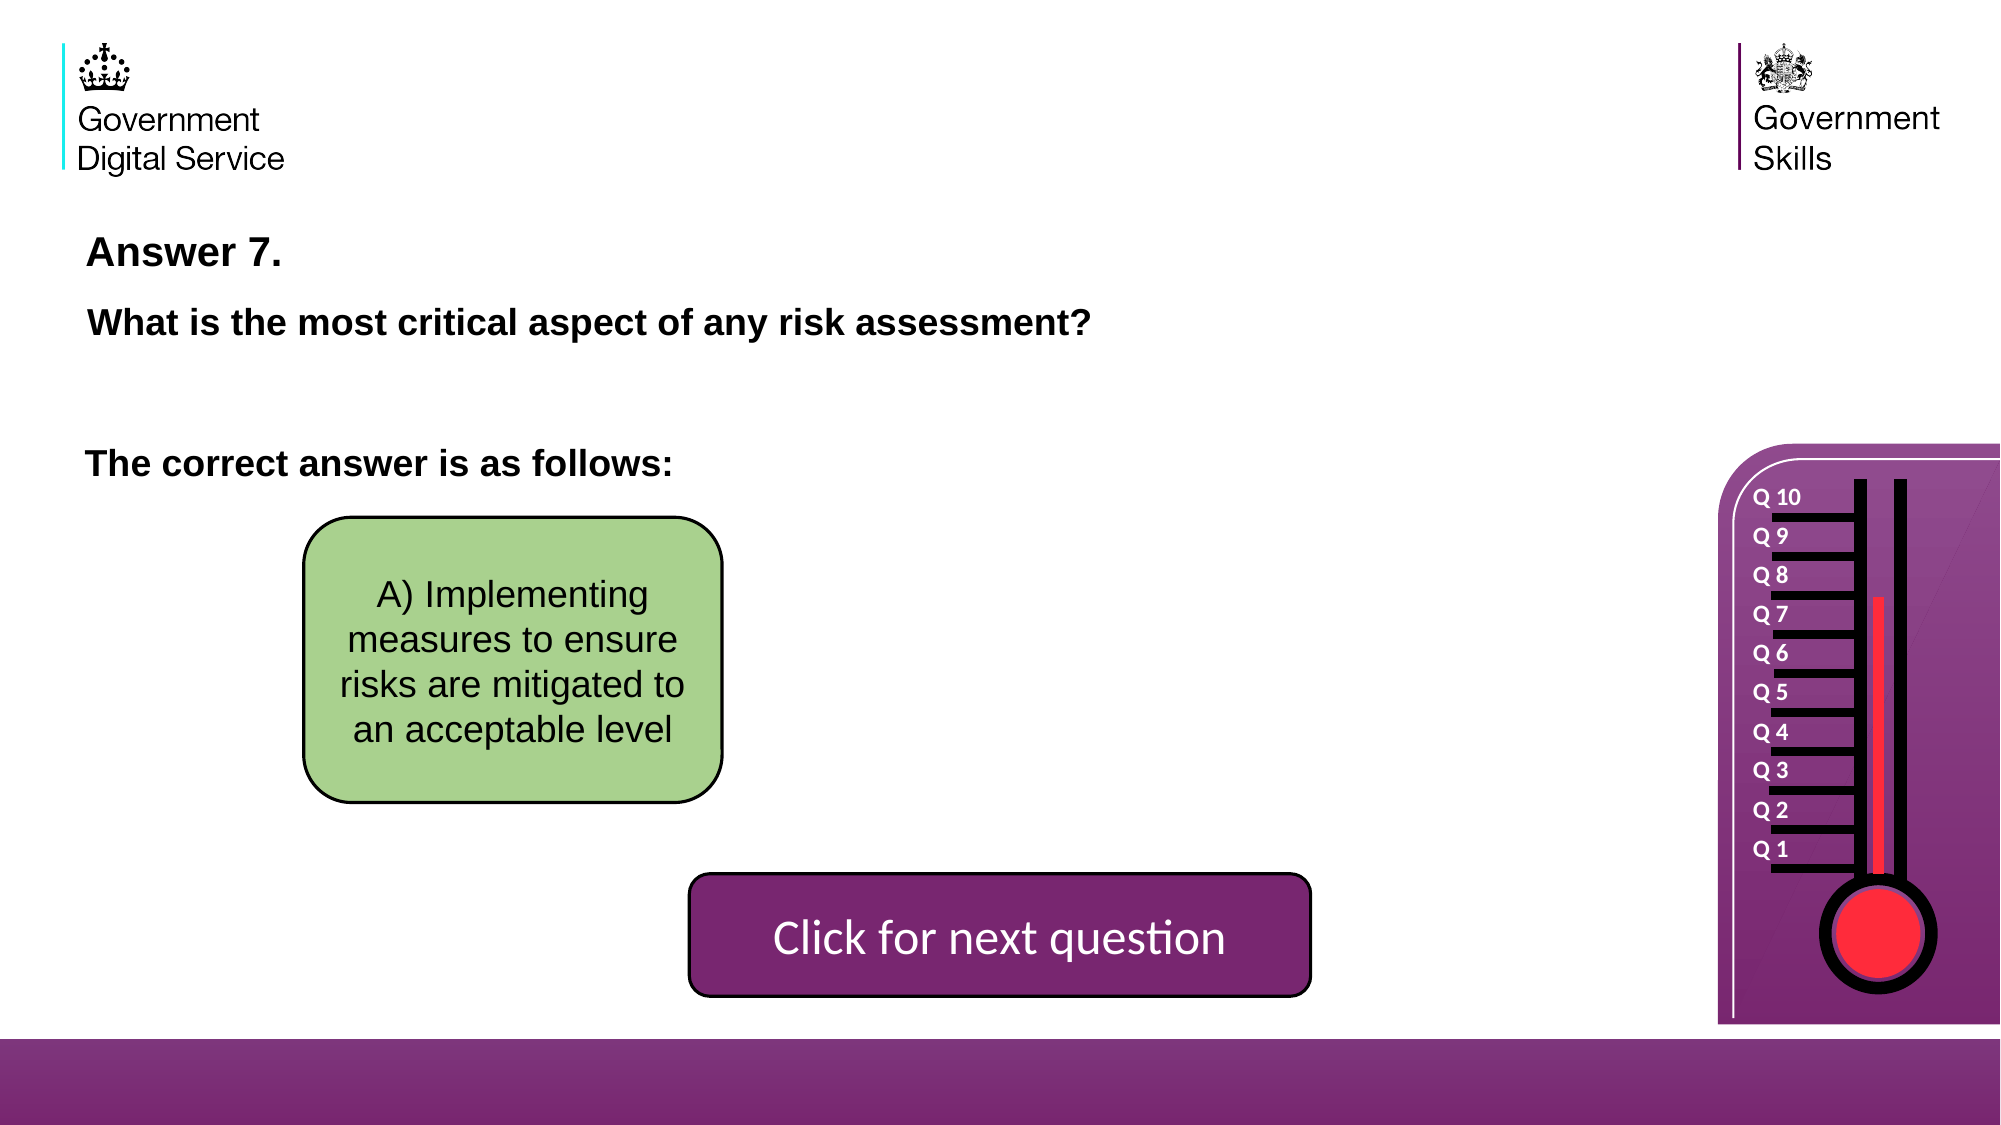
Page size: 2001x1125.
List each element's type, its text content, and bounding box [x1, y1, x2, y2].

text_box Click for next question [689, 873, 1311, 997]
title Answer 7. [85, 222, 1811, 280]
text_box The correct answer is as follows: [84, 428, 1099, 489]
text_box What is the most critical aspect of any risk assessment? [87, 298, 1916, 429]
text_box A) Implementing measures to ensure risks are mitigated to an acceptable level [303, 517, 723, 803]
